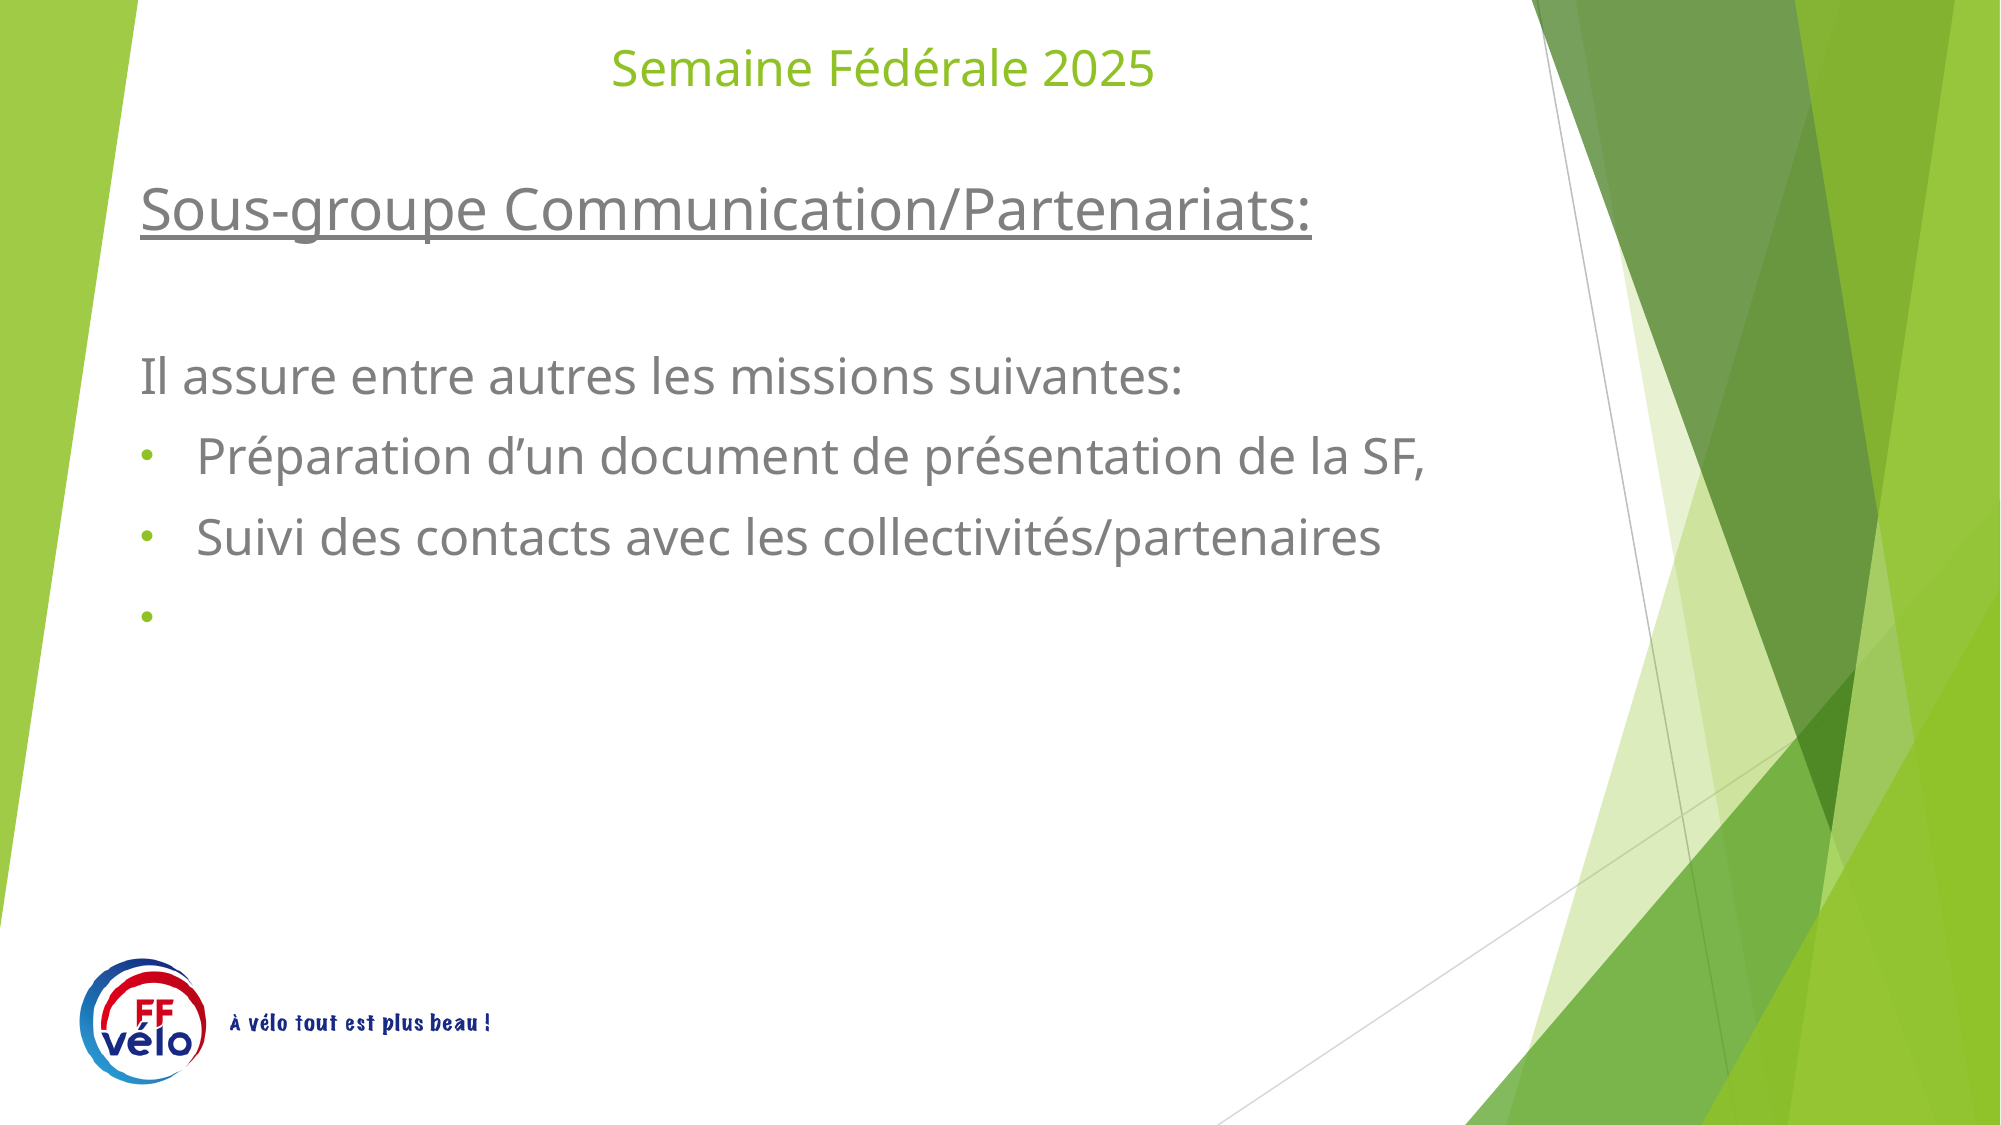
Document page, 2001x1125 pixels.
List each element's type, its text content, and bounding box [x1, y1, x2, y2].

subtitle Sous-groupe Communication/Partenariats: Il assure entre autres les missions suivantes: Préparation d’un document de présentation de la SF, Suivi des contacts avec les collectivités/partenaires [125, 164, 1522, 961]
title Semaine Fédérale 2025 [247, 15, 1522, 105]
picture [78, 954, 504, 1088]
